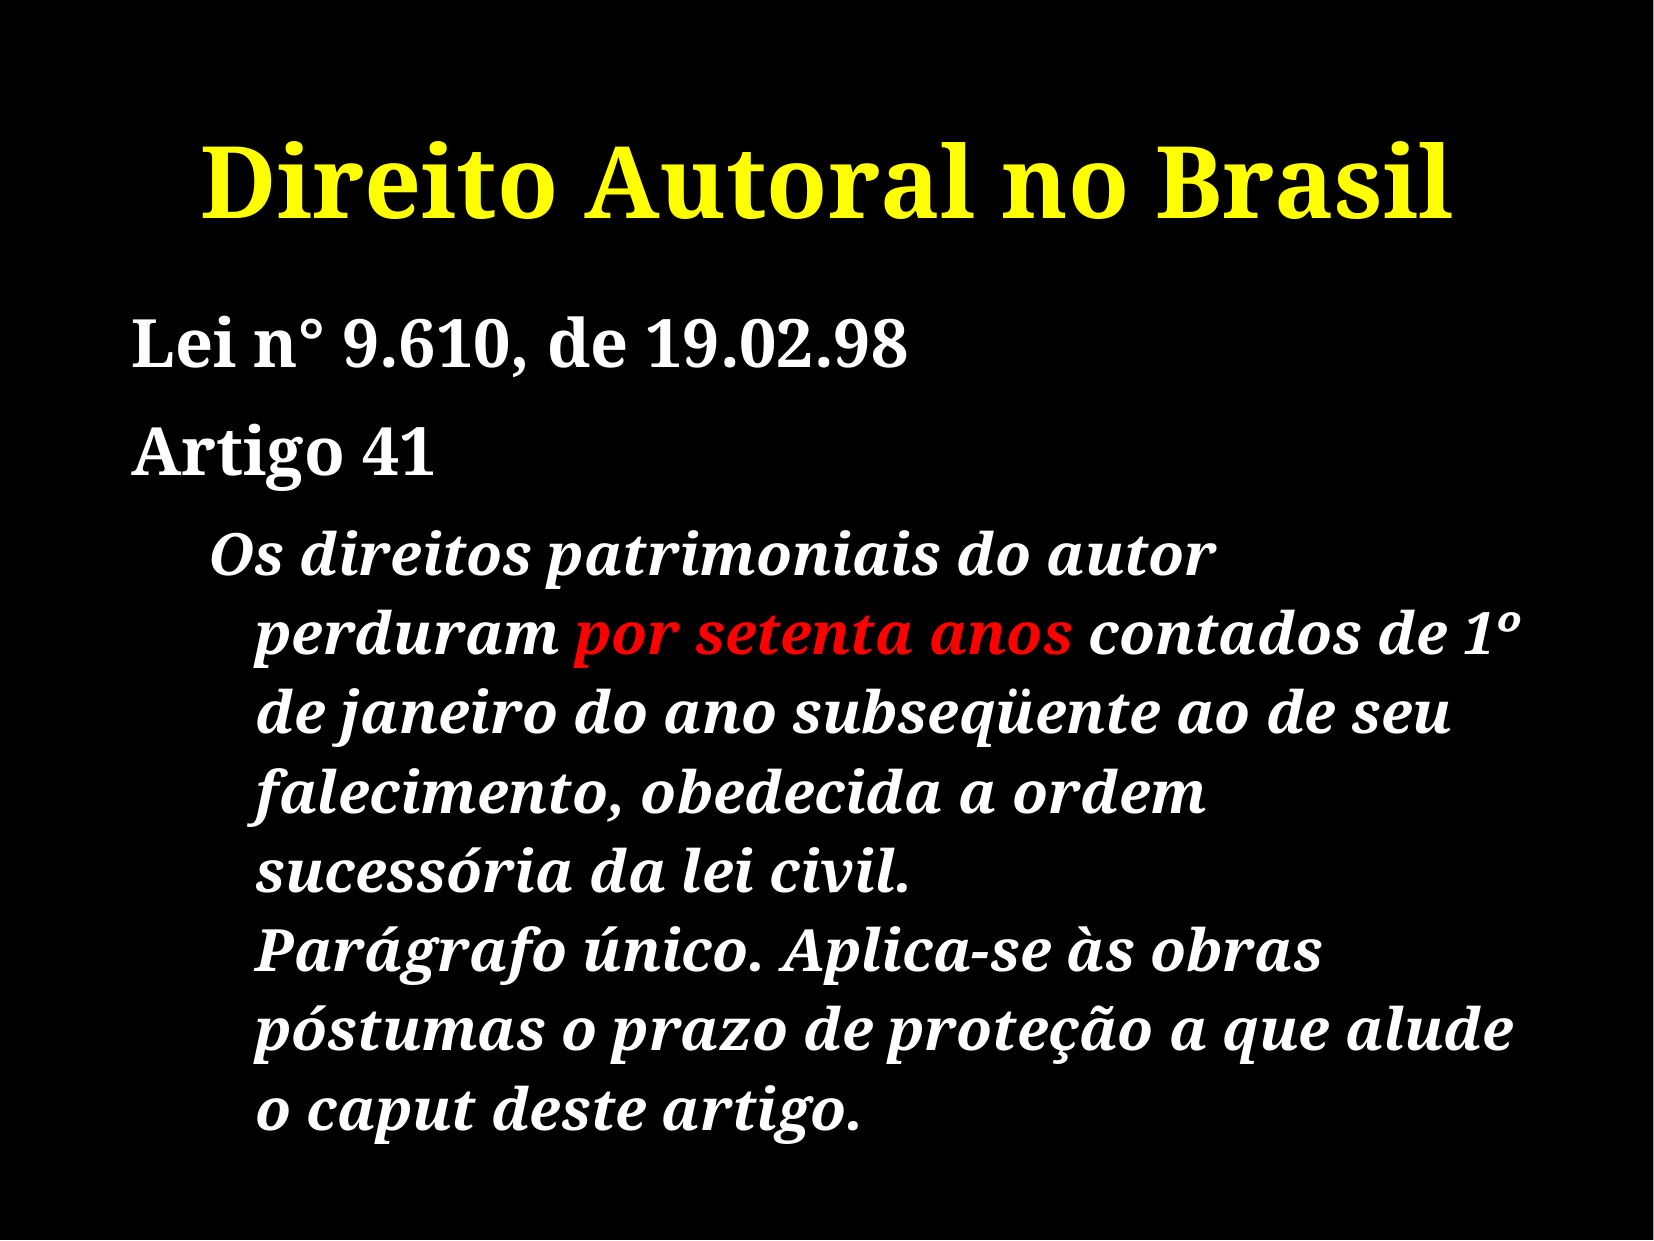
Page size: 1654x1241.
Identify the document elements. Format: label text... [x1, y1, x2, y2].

list Lei n° 9.610, de 19.02.98 Artigo 41 Os direitos patrimoniais do autor perduram por setenta anos contados de 1º de janeiro do ano subseqüente ao de seu falecimento, obedecida a ordem sucessória da lei civil. Parágrafo único. Aplica-se às obras póstumas o prazo de proteção a que alude o caput deste artigo. [113, 296, 1526, 1131]
title Direito Autoral no Brasil [121, 75, 1534, 283]
